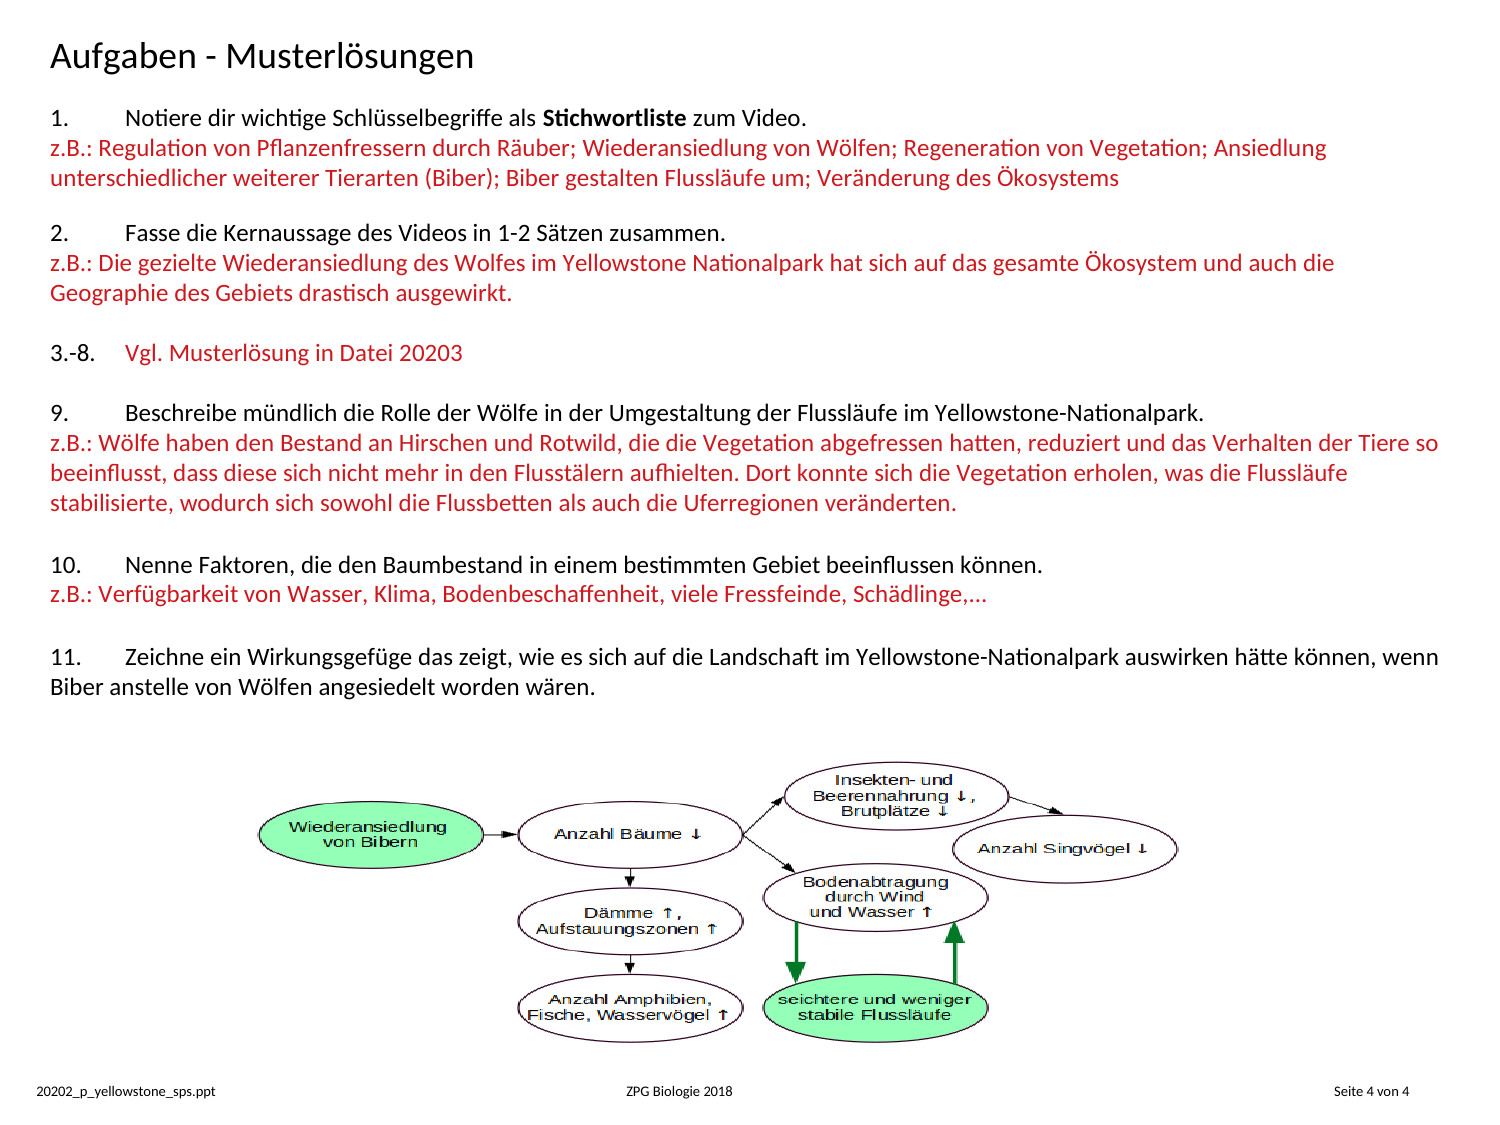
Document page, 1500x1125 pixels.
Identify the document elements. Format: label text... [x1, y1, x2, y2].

text_box 20202_p_yellowstone_sps.ppt ZPG Biologie 2018 Seite 4 von 4 [21, 1073, 1468, 1107]
picture [248, 755, 1189, 1049]
text_box Aufgaben - Musterlösungen [35, 23, 591, 84]
text_box 1. Notiere dir wichtige Schlüsselbegriffe als Stichwortliste zum Video. z.B.: Regulation von Pflanzenfressern durch Räuber; Wiederansiedlung von Wölfen; Regeneration von Vegetation; Ansiedlung unterschiedlicher weiterer Tierarten (Biber); Biber gestalten Flussläufe um; Veränderung des Ökosystems 2. Fasse die Kernaussage des Videos in 1-2 Sätzen zusammen. z.B.: Die gezielte Wiederansiedlung des Wolfes im Yellowstone Nationalpark hat sich auf das gesamte Ökosystem und auch die Geographie des Gebiets drastisch ausgewirkt. 3.-8. Vgl. Musterlösung in Datei 20203 9. Beschreibe mündlich die Rolle der Wölfe in der Umgestaltung der Flussläufe im Yellowstone-Nationalpark. z.B.: Wölfe haben den Bestand an Hirschen und Rotwild, die die Vegetation abgefressen hatten, reduziert und das Verhalten der Tiere so beeinflusst, dass diese sich nicht mehr in den Flusstälern aufhielten. Dort konnte sich die Vegetation erholen, was die Flussläufe stabilisierte, wodurch sich sowohl die Flussbetten als auch die Uferregionen veränderten. 10. Nenne Faktoren, die den Baumbestand in einem bestimmten Gebiet beeinflussen können. z.B.: Verfügbarkeit von Wasser, Klima, Bodenbeschaffenheit, viele Fressfeinde, Schädlinge,... 11. Zeichne ein Wirkungsgefüge das zeigt, wie es sich auf die Landschaft im Yellowstone-Nationalpark auswirken hätte können, wenn Biber anstelle von Wölfen angesiedelt worden wären. [35, 94, 1477, 768]
